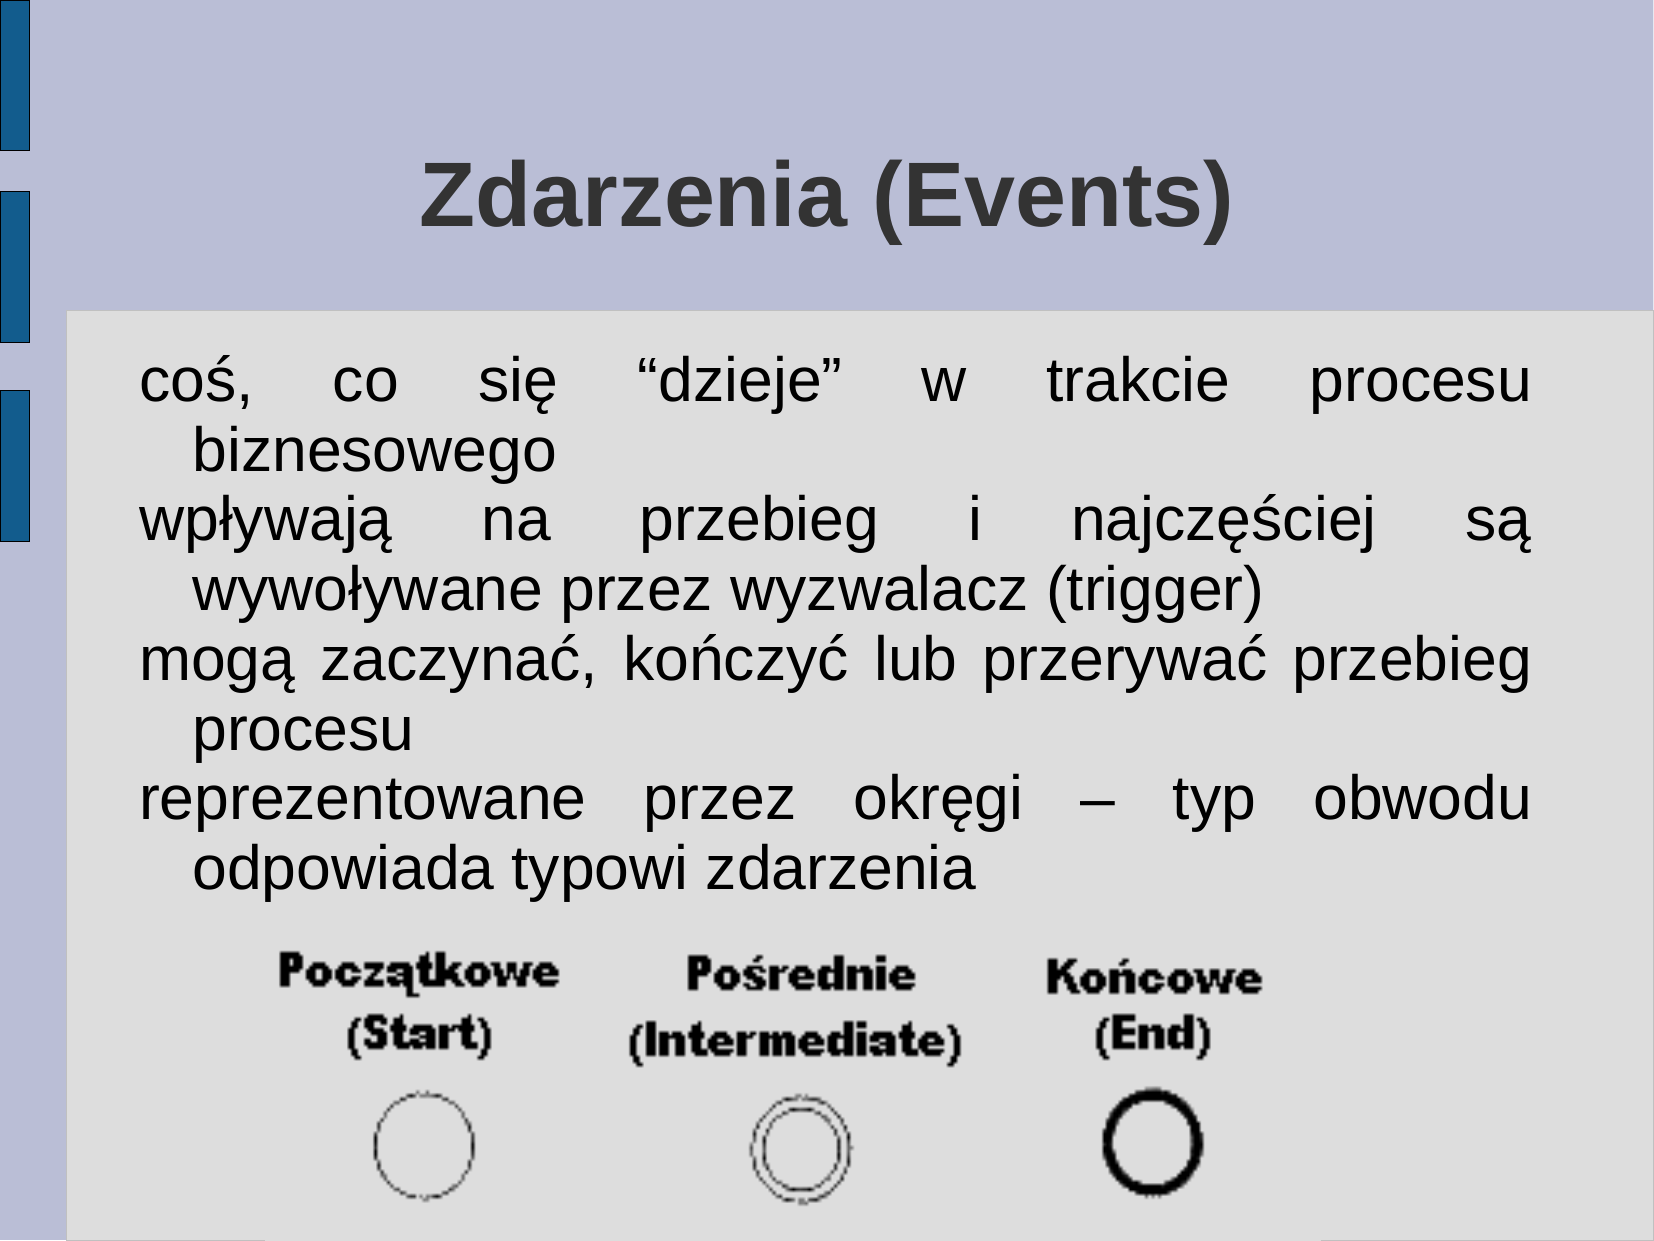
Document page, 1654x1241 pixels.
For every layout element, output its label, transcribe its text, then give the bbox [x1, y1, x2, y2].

list coś, co się “dzieje” w trakcie procesu biznesowego wpływają na przebieg i najczęściej są wywoływane przez wyzwalacz (trigger) mogą zaczynać, kończyć lub przerywać przebieg procesu reprezentowane przez okręgi – typ obwodu odpowiada typowi zdarzenia [121, 344, 1534, 1004]
title Zdarzenia (Events) [121, 91, 1534, 299]
picture [265, 915, 1321, 1241]
